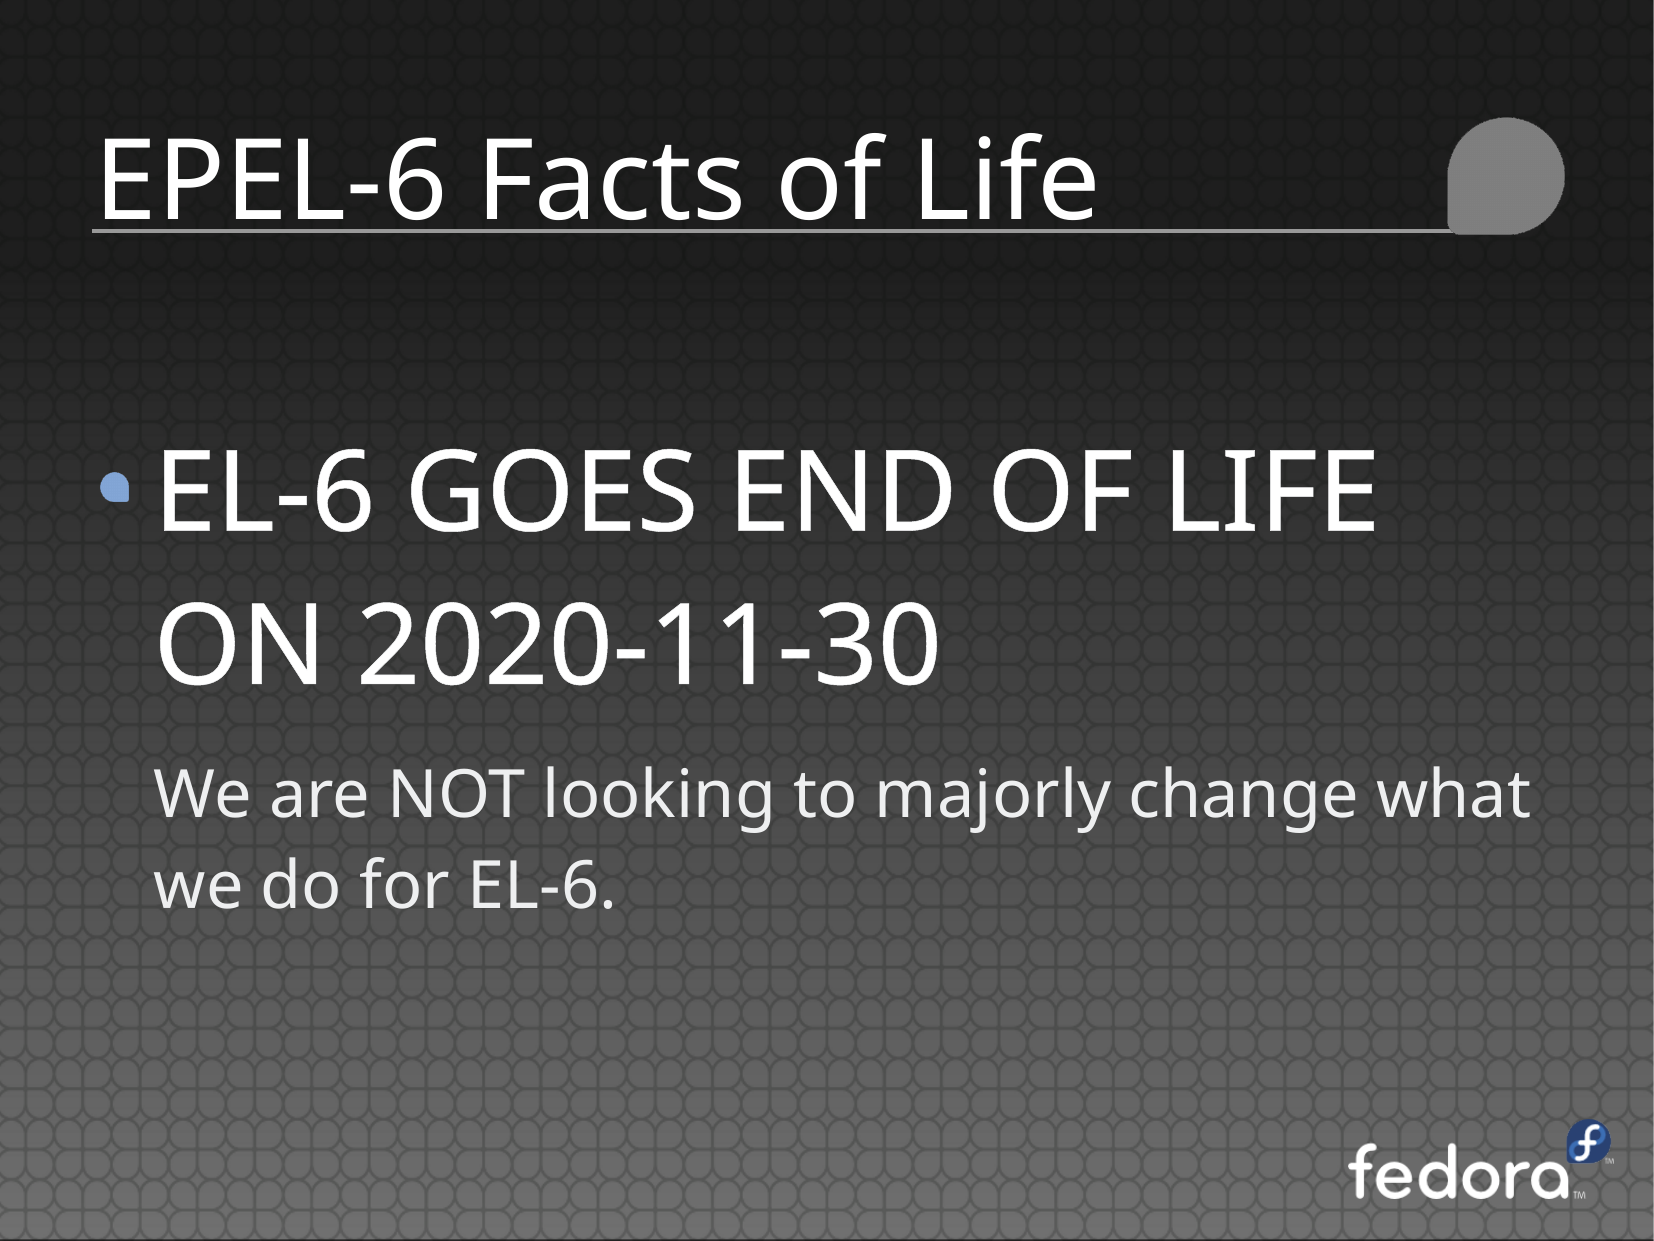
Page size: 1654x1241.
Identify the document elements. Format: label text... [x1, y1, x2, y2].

picture [0, 0, 1654, 1241]
title EPEL-6 Facts of Life [94, 100, 1426, 251]
list EL-6 GOES END OF LIFE ON 2020-11-30 We are NOT looking to majorly change what we do for EL-6. [82, 290, 1571, 1094]
